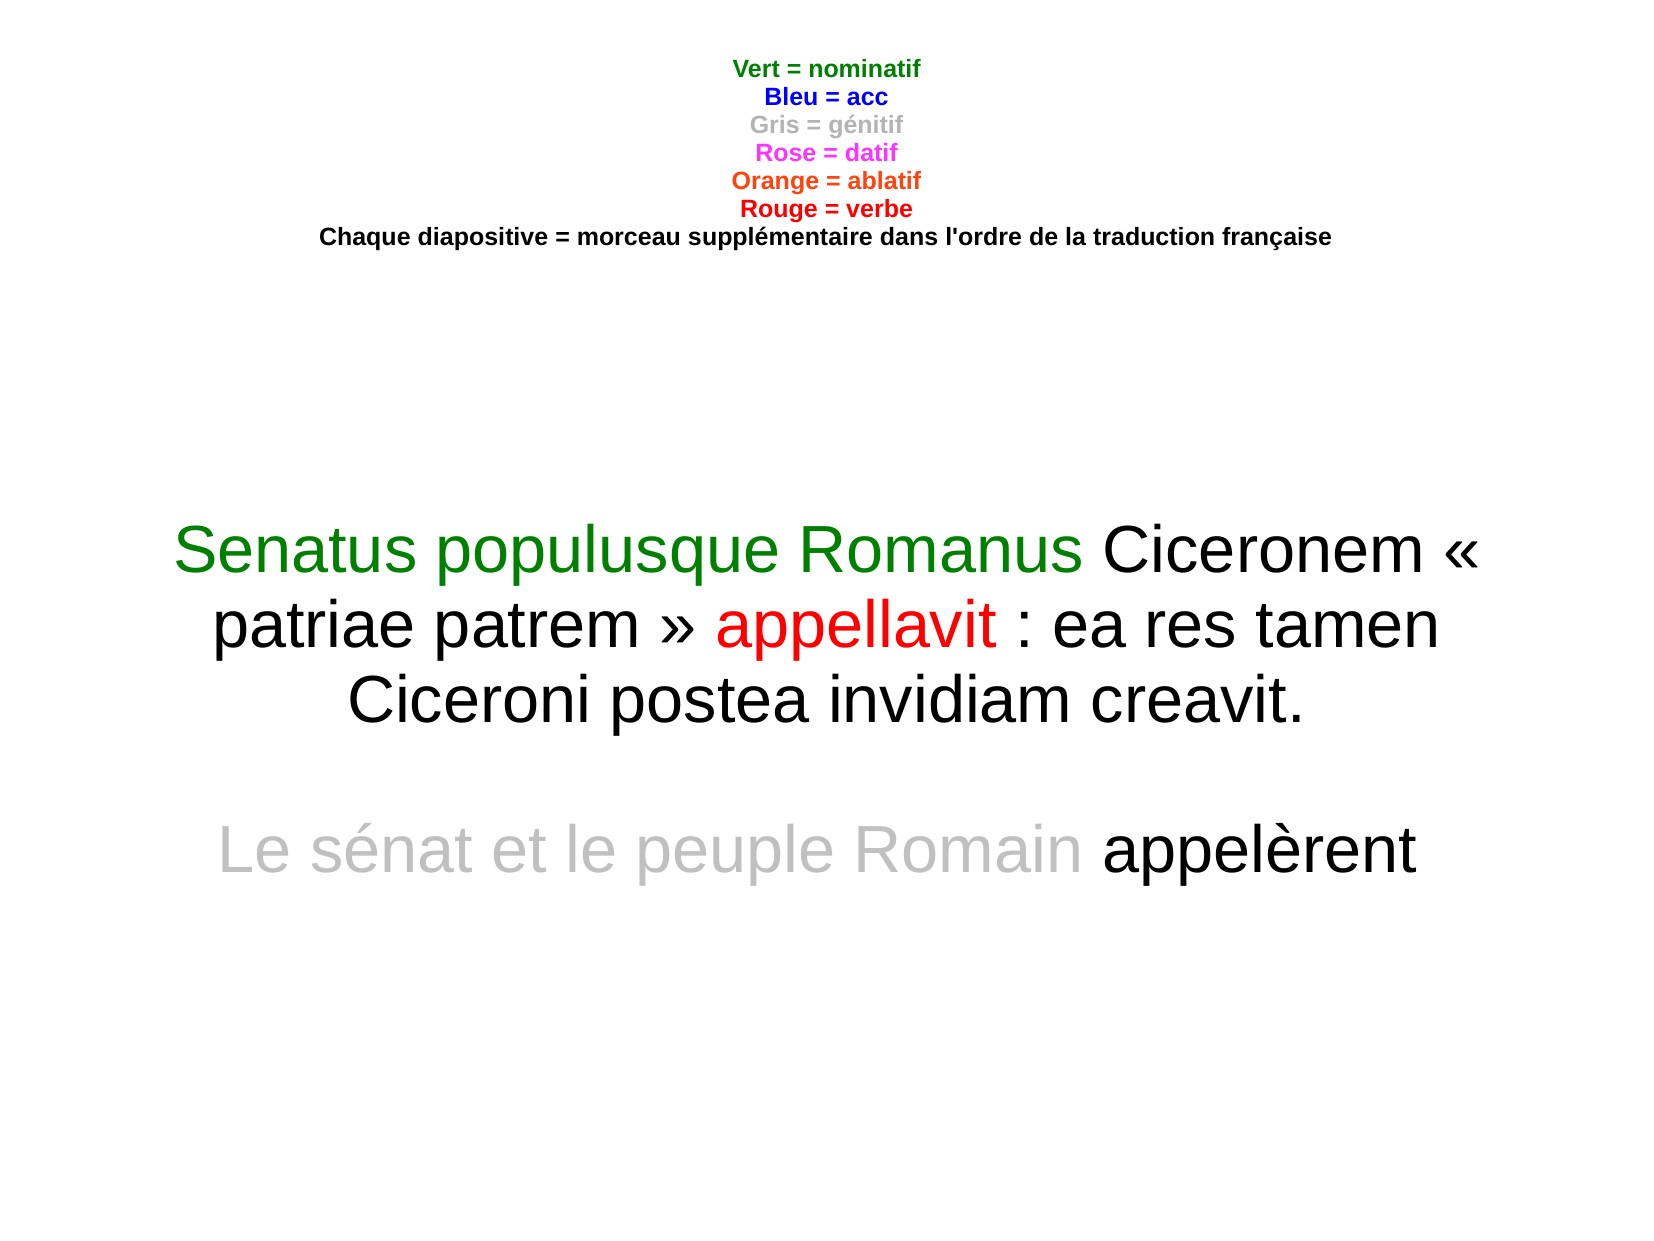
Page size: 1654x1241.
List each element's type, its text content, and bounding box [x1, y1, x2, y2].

subtitle Senatus populusque Romanus Ciceronem « patriae patrem » appellavit : ea res tamen Ciceroni postea invidiam creavit. Le sénat et le peuple Romain appelèrent [82, 290, 1571, 1109]
title Vert = nominatif Bleu = acc Gris = génitif Rose = datif Orange = ablatif Rouge = verbe Chaque diapositive = morceau supplémentaire dans l'ordre de la traduction française [82, 49, 1571, 257]
